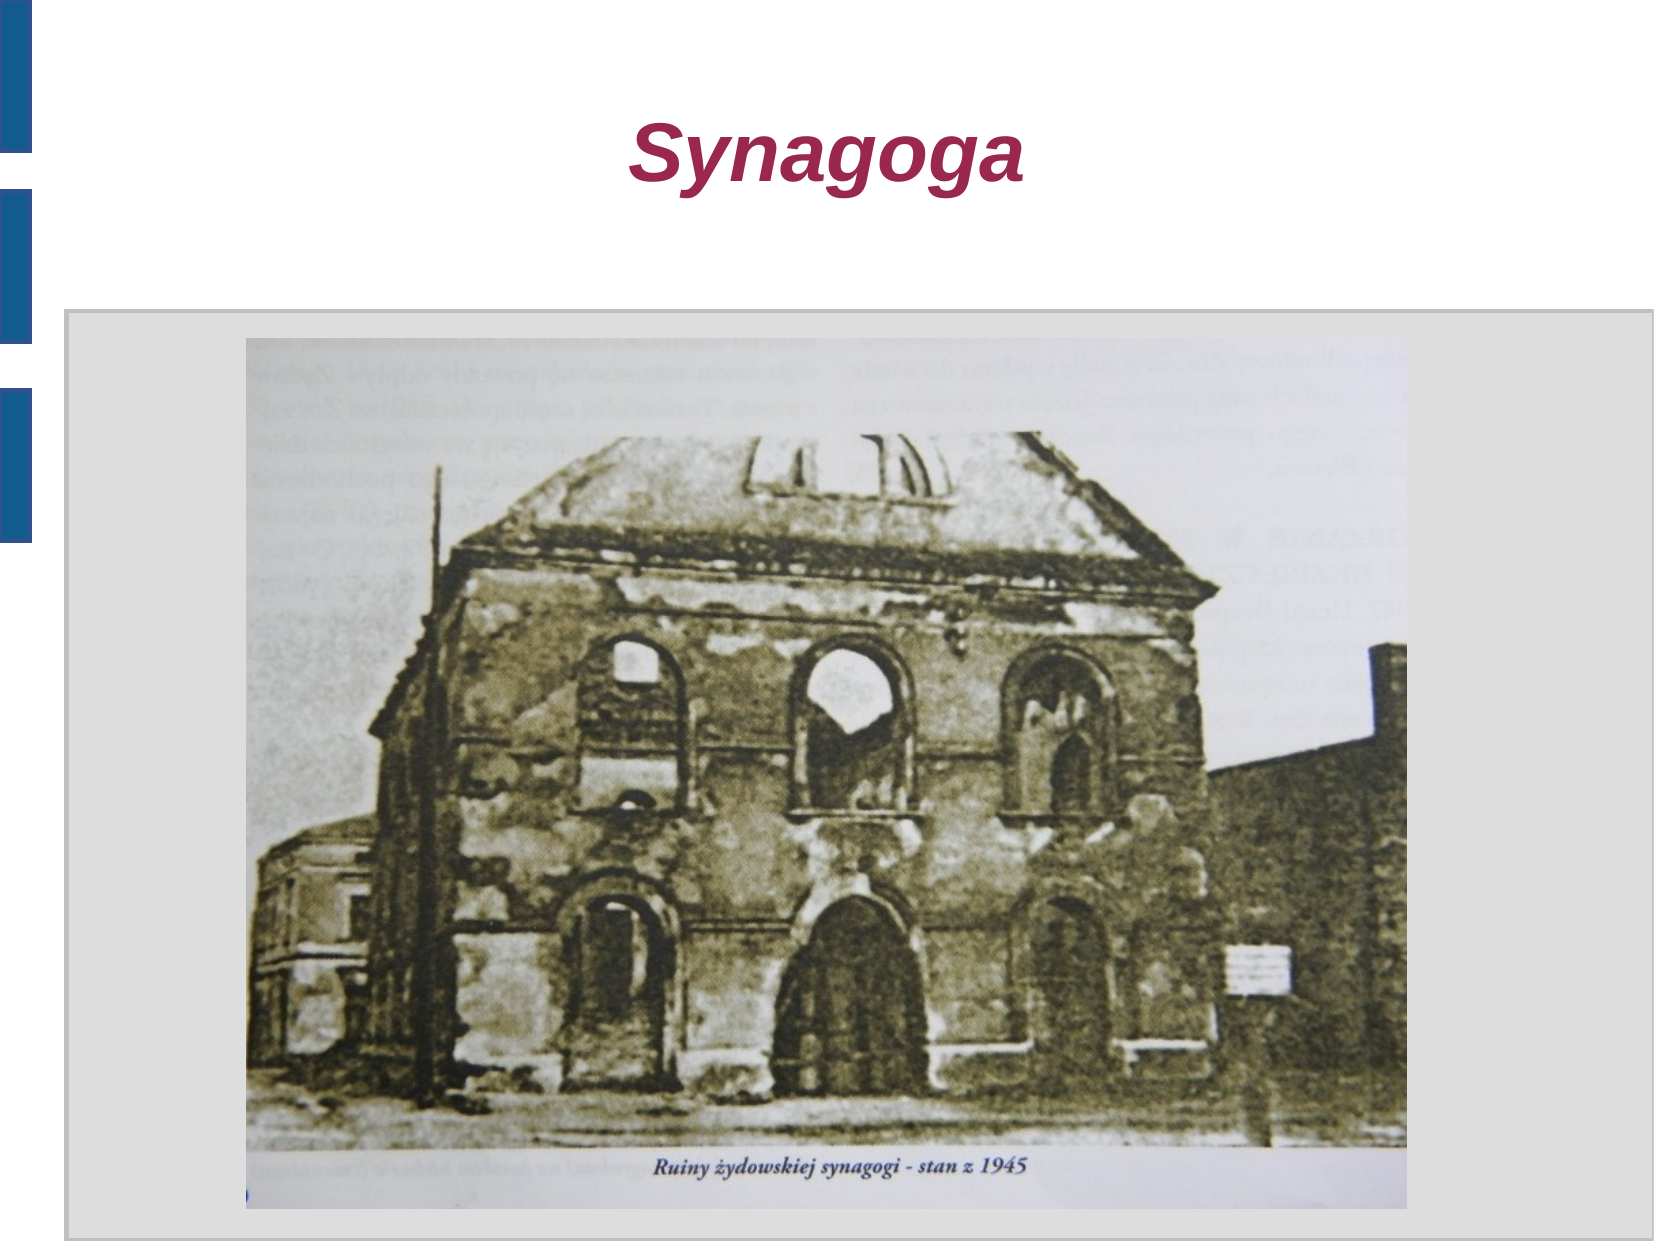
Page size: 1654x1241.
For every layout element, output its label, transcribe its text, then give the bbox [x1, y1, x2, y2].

title Synagoga [121, 44, 1533, 252]
picture [246, 338, 1407, 1209]
